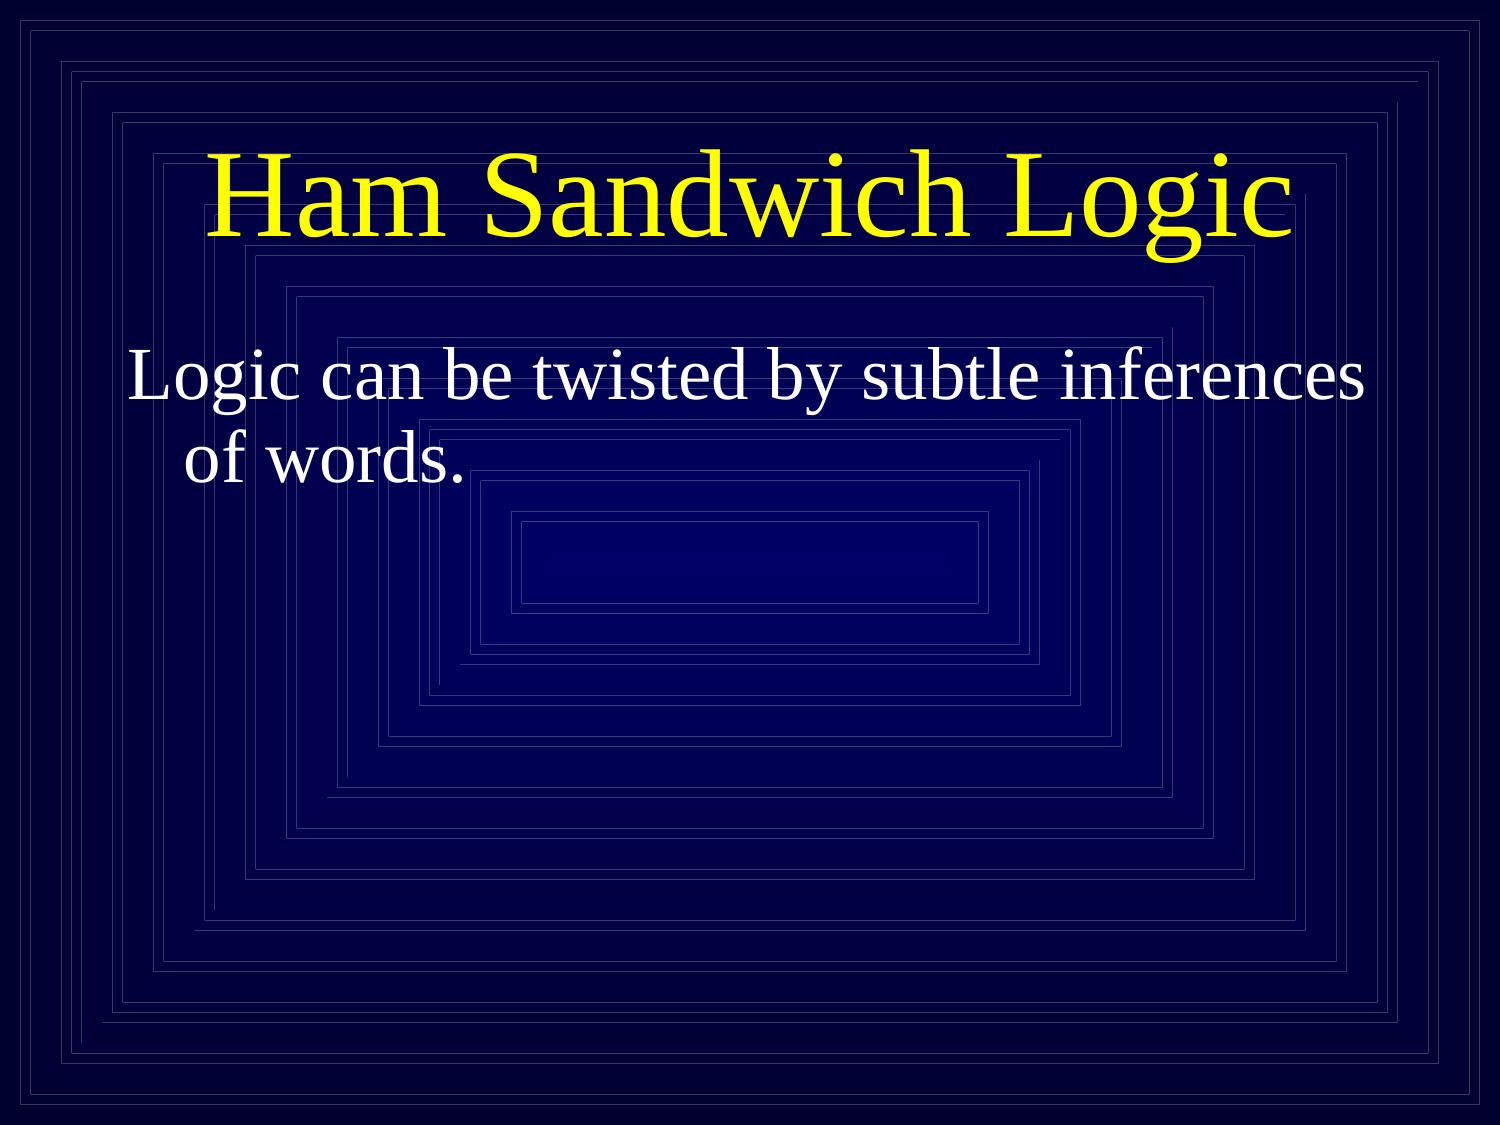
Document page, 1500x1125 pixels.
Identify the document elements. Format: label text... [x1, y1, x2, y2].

list Logic can be twisted by subtle inferences of words. [112, 324, 1388, 1001]
title Ham Sandwich Logic [112, 36, 1388, 324]
